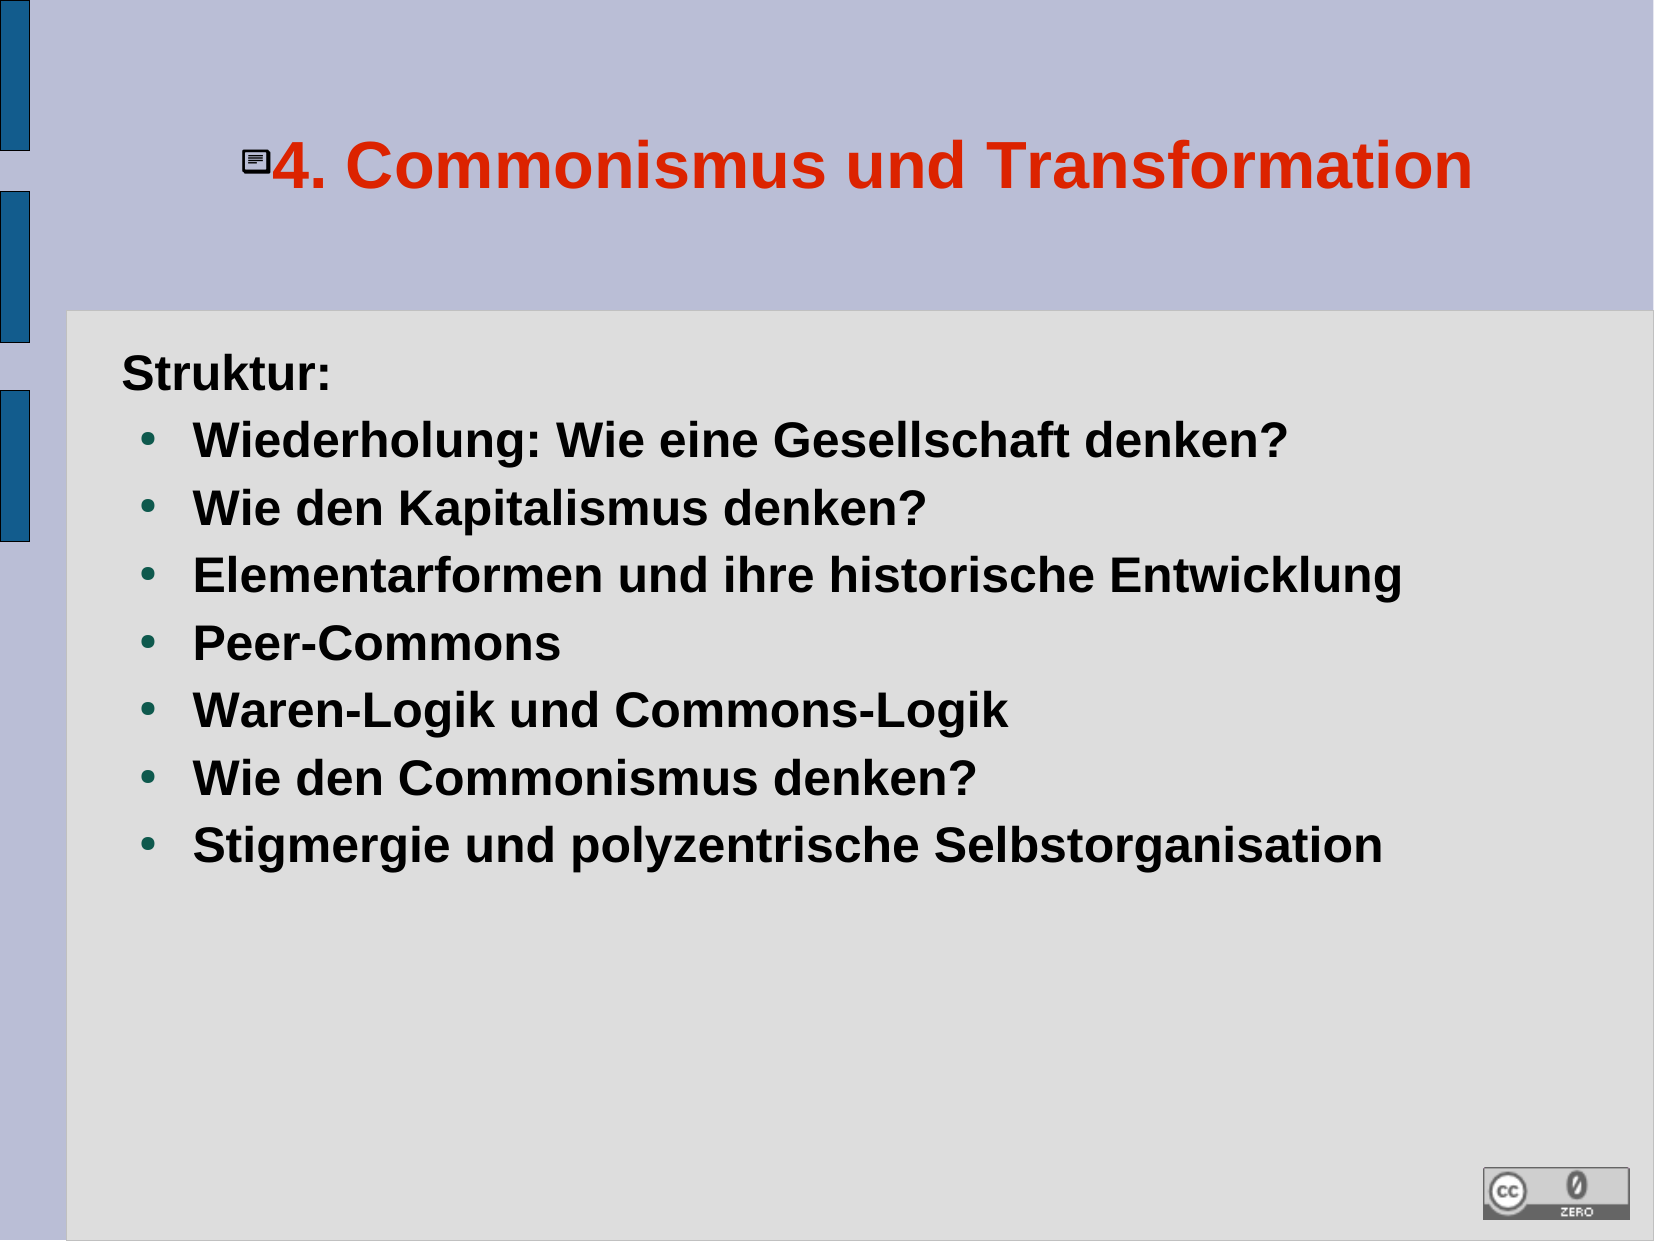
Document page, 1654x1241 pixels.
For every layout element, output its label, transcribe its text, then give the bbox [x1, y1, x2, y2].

picture [1483, 1167, 1630, 1220]
list Struktur: Wiederholung: Wie eine Gesellschaft denken? Wie den Kapitalismus denken? Elementarformen und ihre historische Entwicklung Peer-Commons Waren-Logik und Commons-Logik Wie den Commonismus denken? Stigmergie und polyzentrische Selbstorganisation [121, 344, 1595, 1152]
title 4. Commonismus und Transformation [121, 61, 1595, 269]
